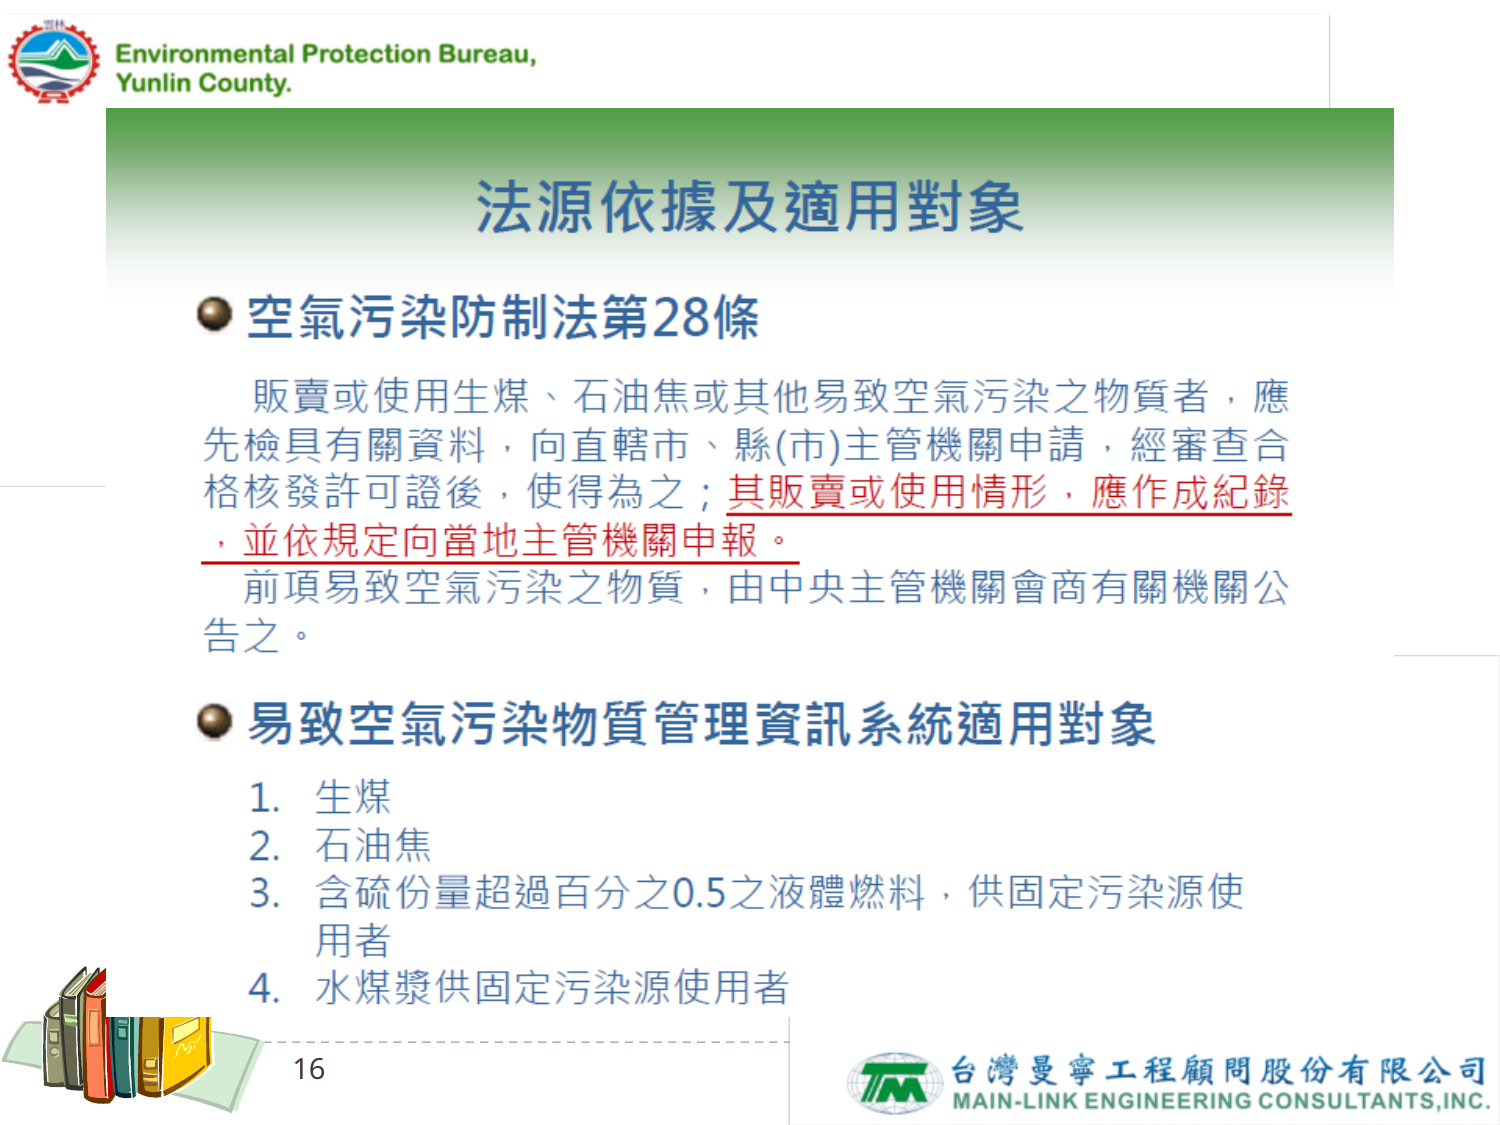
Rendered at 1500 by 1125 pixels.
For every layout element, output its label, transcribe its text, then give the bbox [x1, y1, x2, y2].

picture [0, 0, 1500, 1125]
slide_number <編號> [277, 1042, 426, 1103]
